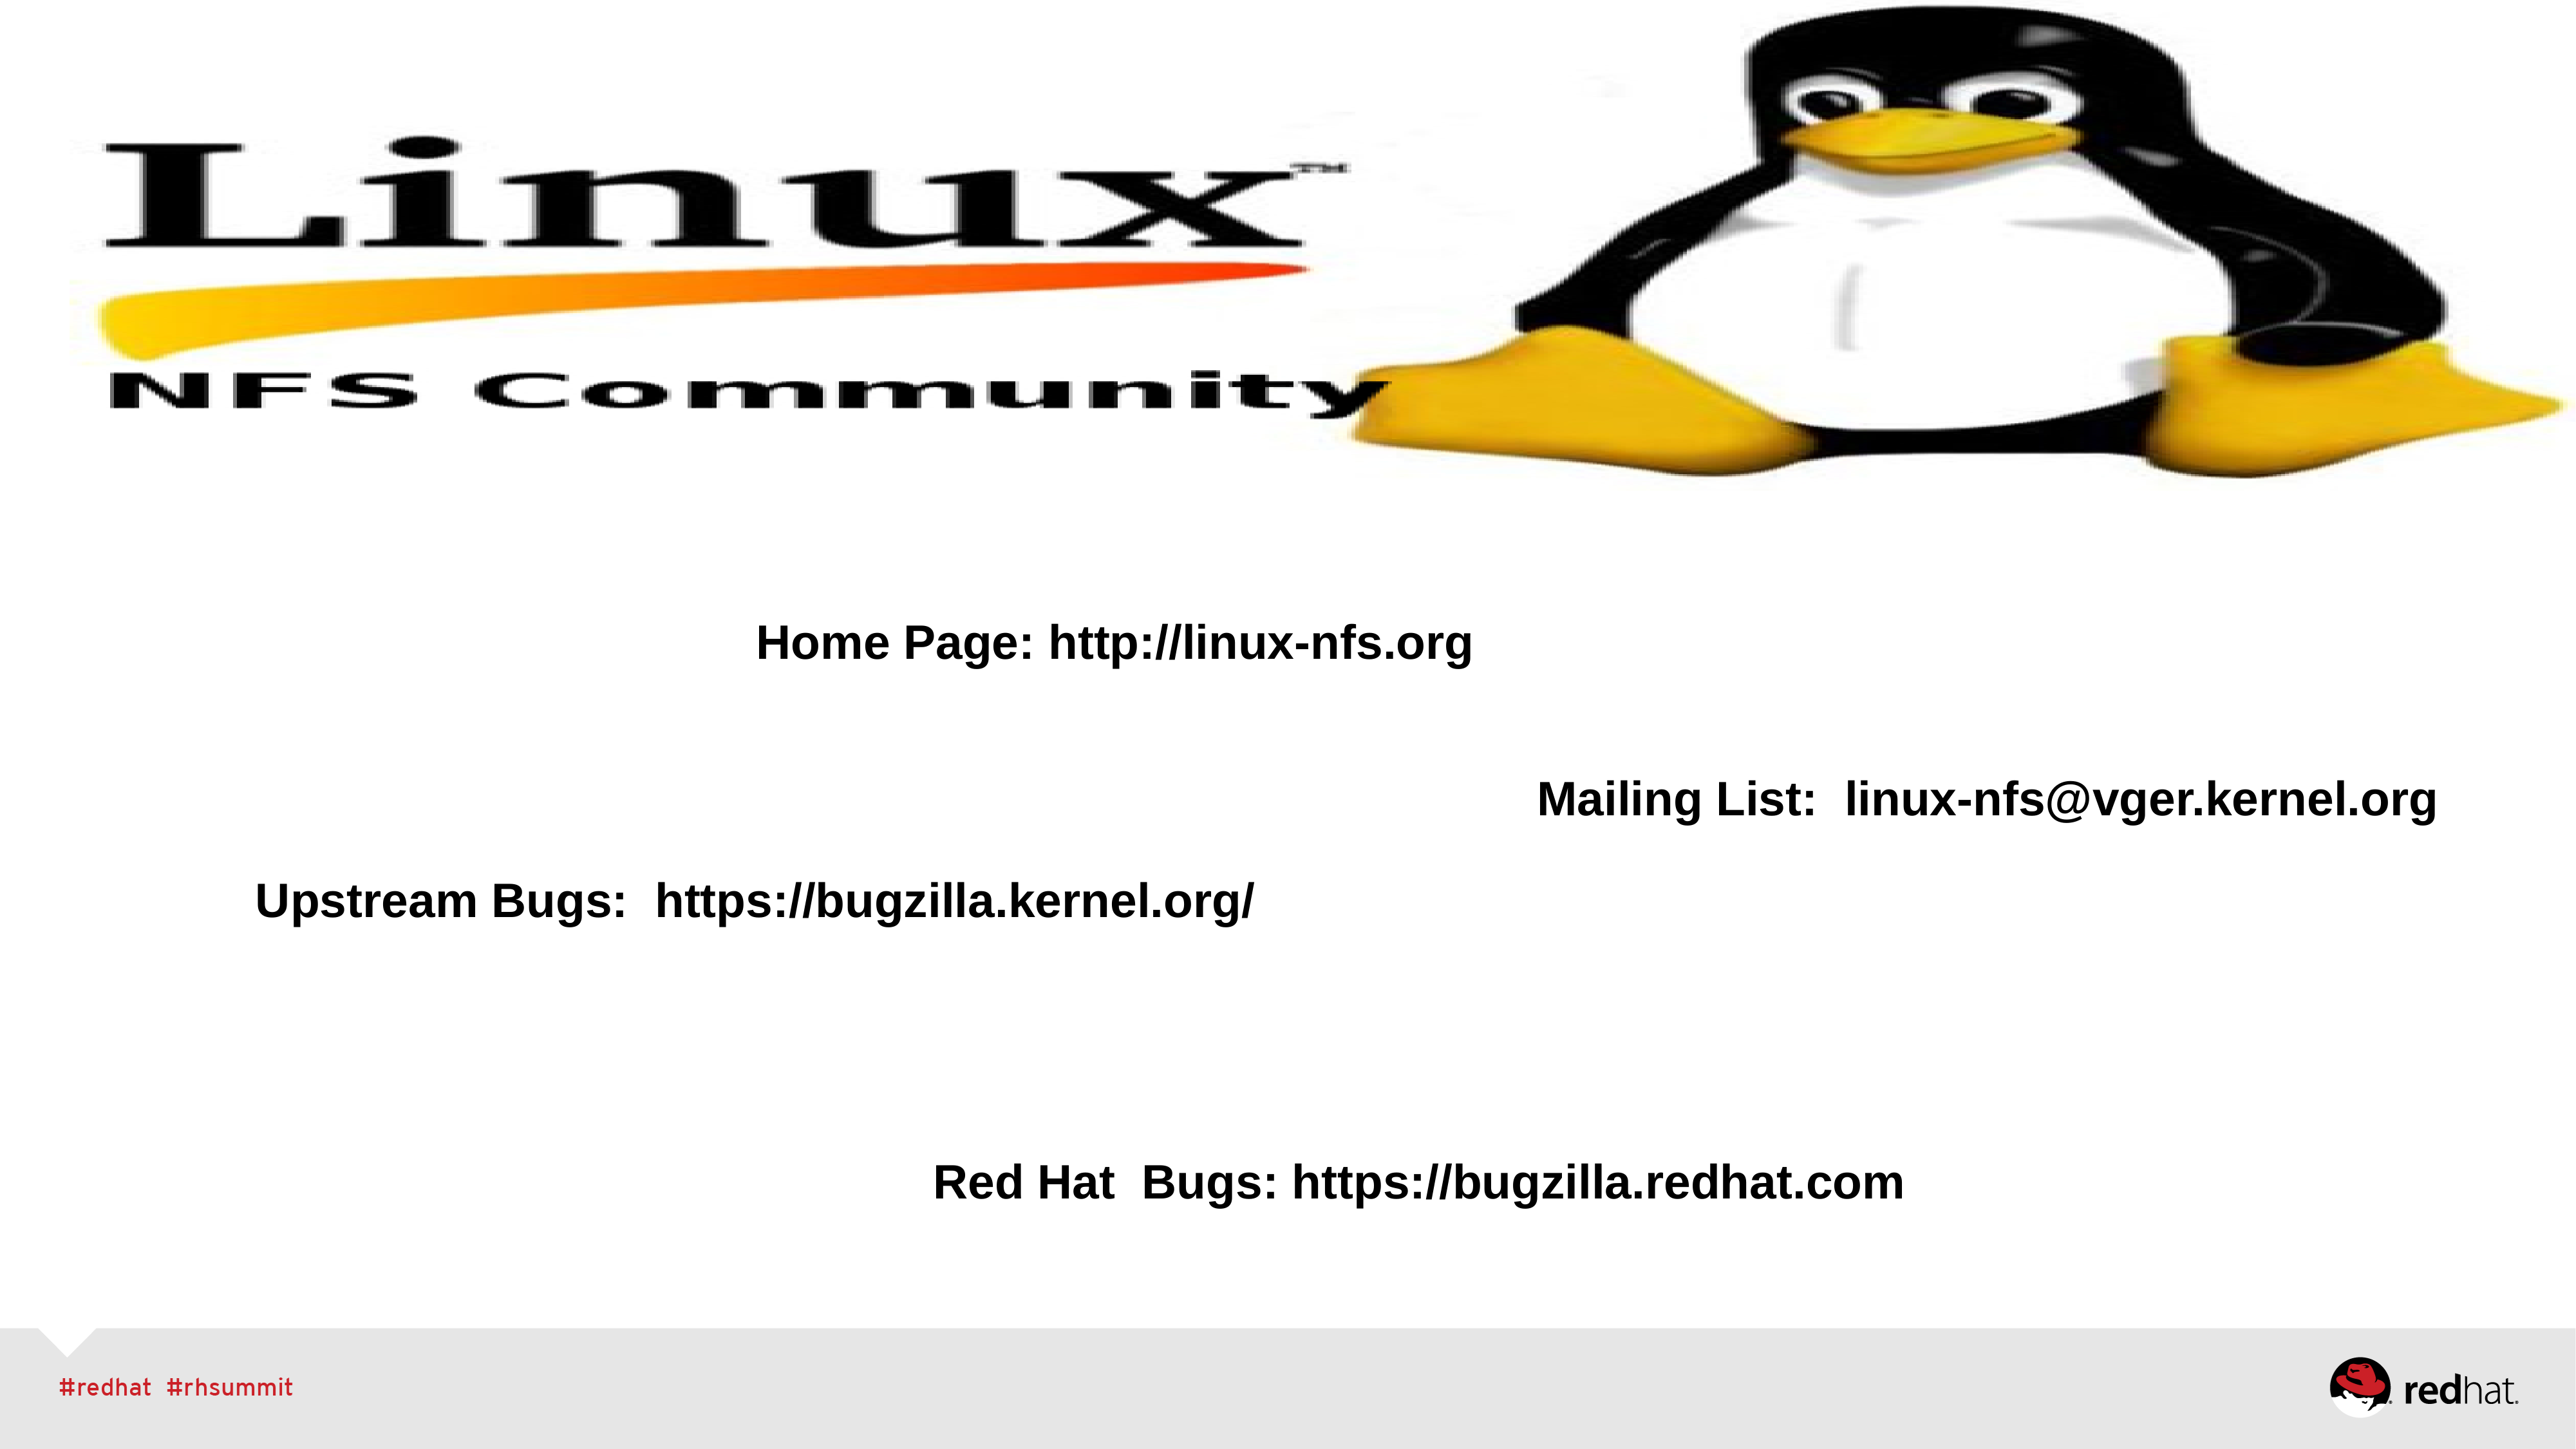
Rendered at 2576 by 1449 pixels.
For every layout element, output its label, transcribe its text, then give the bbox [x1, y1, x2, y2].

picture [0, 0, 2576, 1449]
text_box Red Hat Bugs: https://bugzilla.redhat.com [821, 1150, 2019, 1215]
text_box Mailing List: linux-nfs@vger.kernel.org [1439, 767, 2537, 831]
text_box Upstream Bugs: https://bugzilla.kernel.org/ [222, 869, 1290, 947]
text_box Home Page: http://linux-nfs.org [676, 611, 1556, 677]
